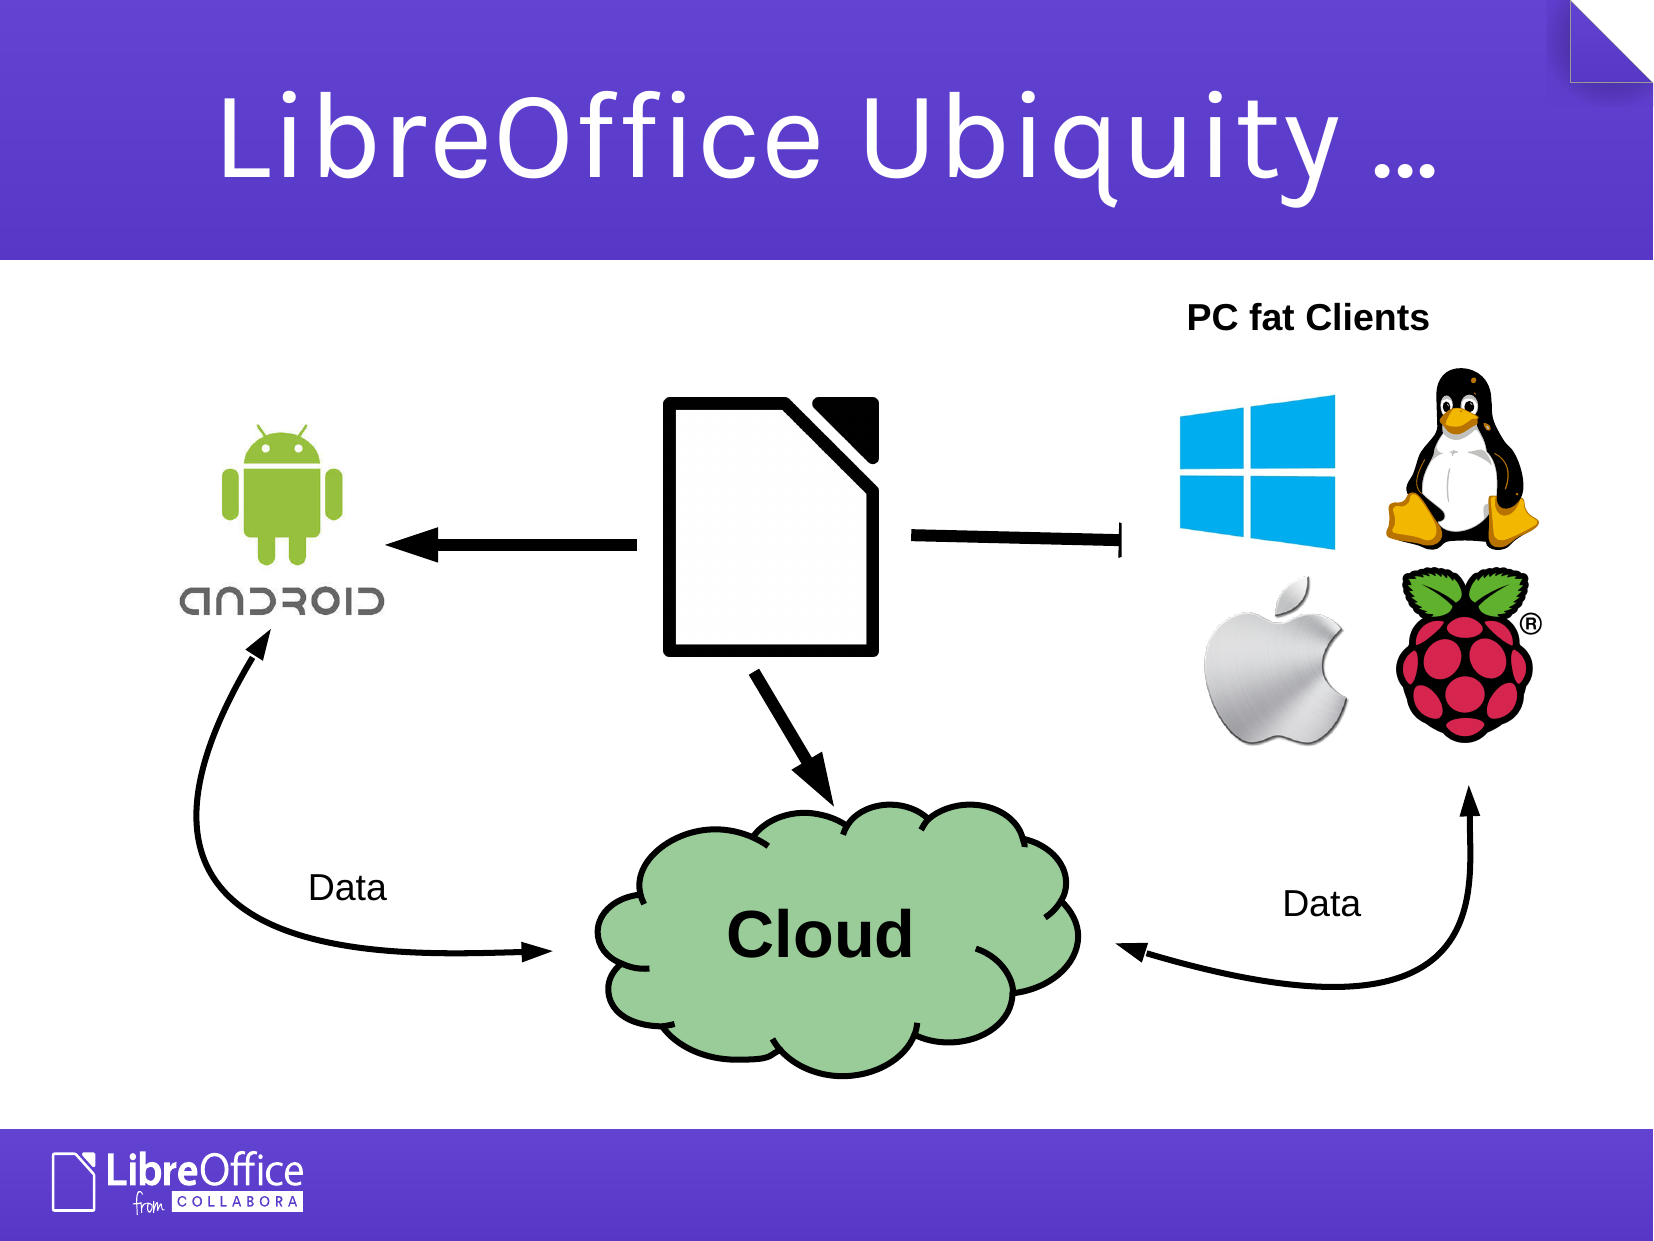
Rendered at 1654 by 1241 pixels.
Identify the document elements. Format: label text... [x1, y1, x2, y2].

text_box Data [293, 859, 446, 917]
text_box Data [1267, 874, 1420, 932]
title LibreOffice Ubiquity ... [165, 62, 1488, 209]
picture [1121, 346, 1554, 751]
text_box PC fat Clients [1171, 289, 1590, 346]
picture [109, 396, 446, 642]
picture [663, 397, 879, 657]
text_box Cloud [597, 804, 1079, 1077]
